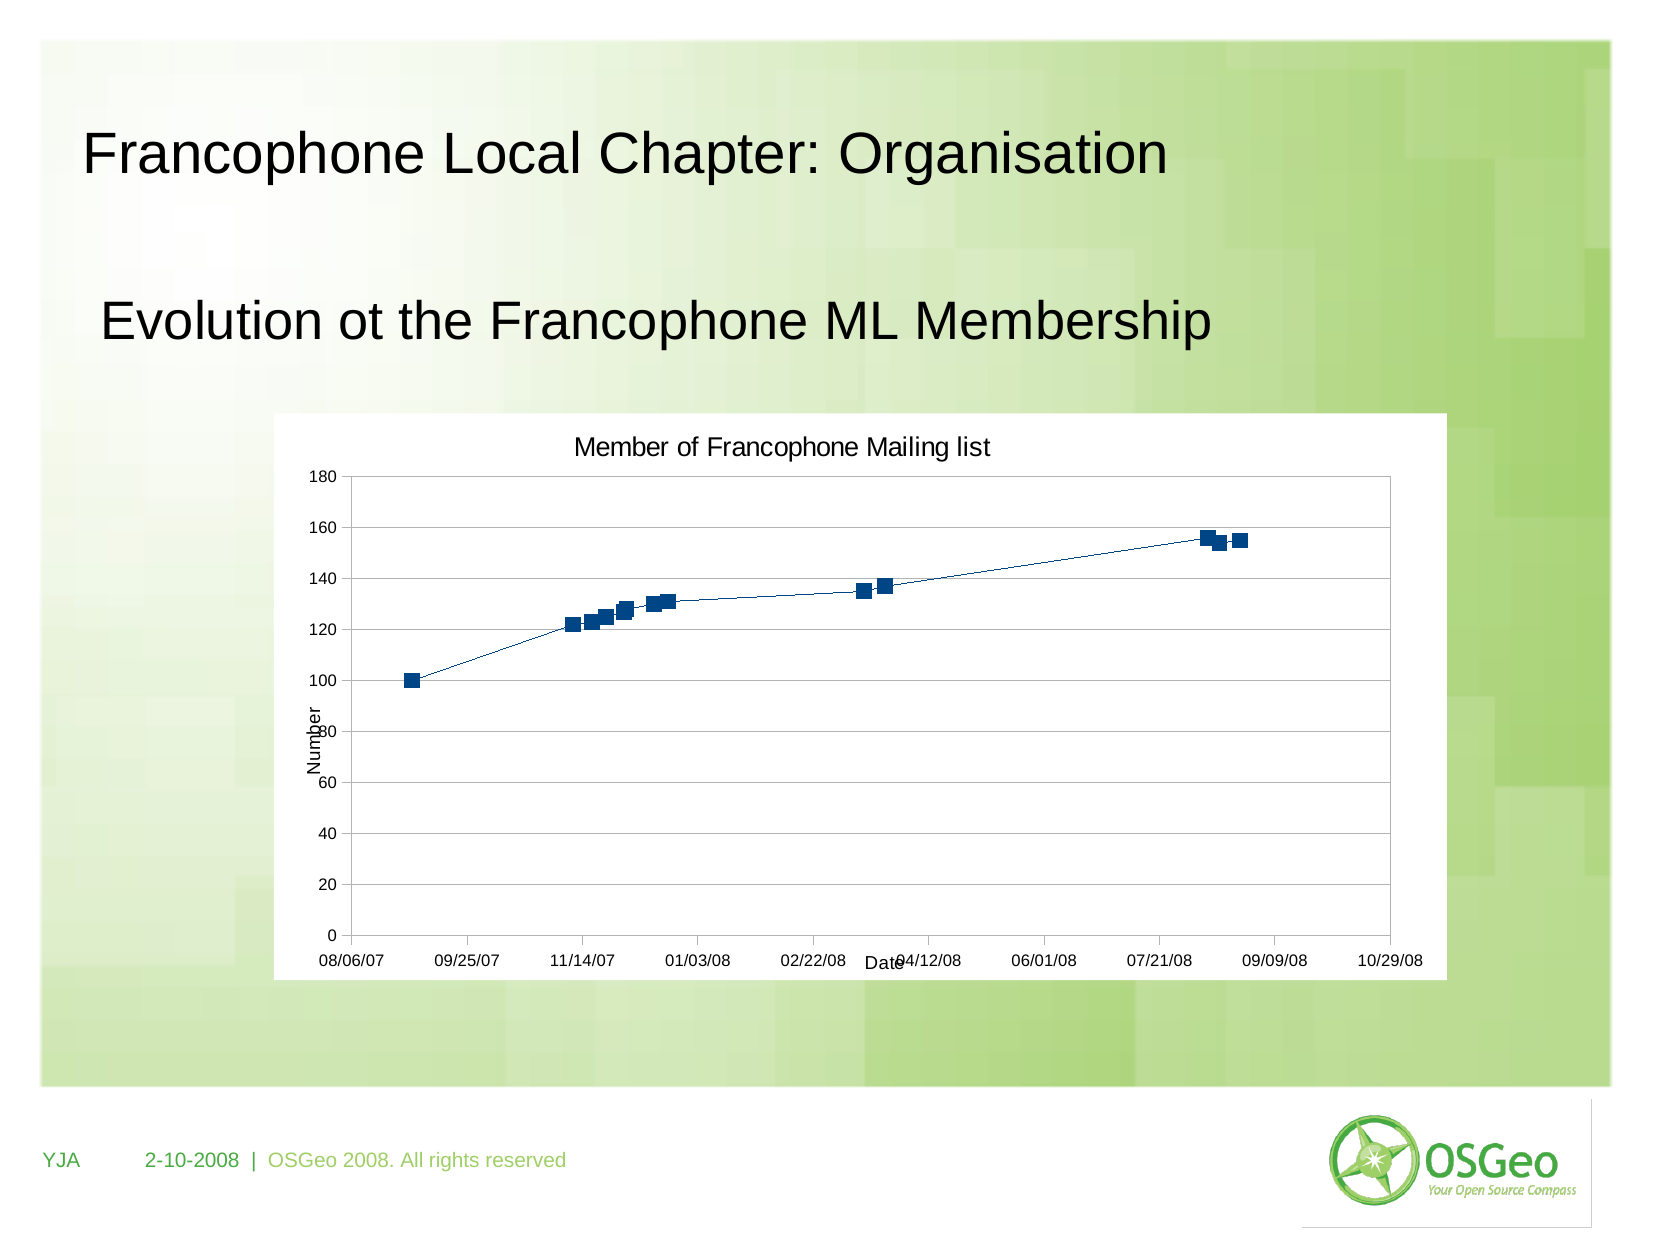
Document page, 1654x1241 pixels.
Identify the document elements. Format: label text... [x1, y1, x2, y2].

picture [0, 1, 1654, 1239]
title Francophone Local Chapter: Organisation [82, 56, 1571, 250]
chart [273, 413, 1447, 981]
list Evolution ot the Francophone ML Membership [82, 290, 1571, 1094]
